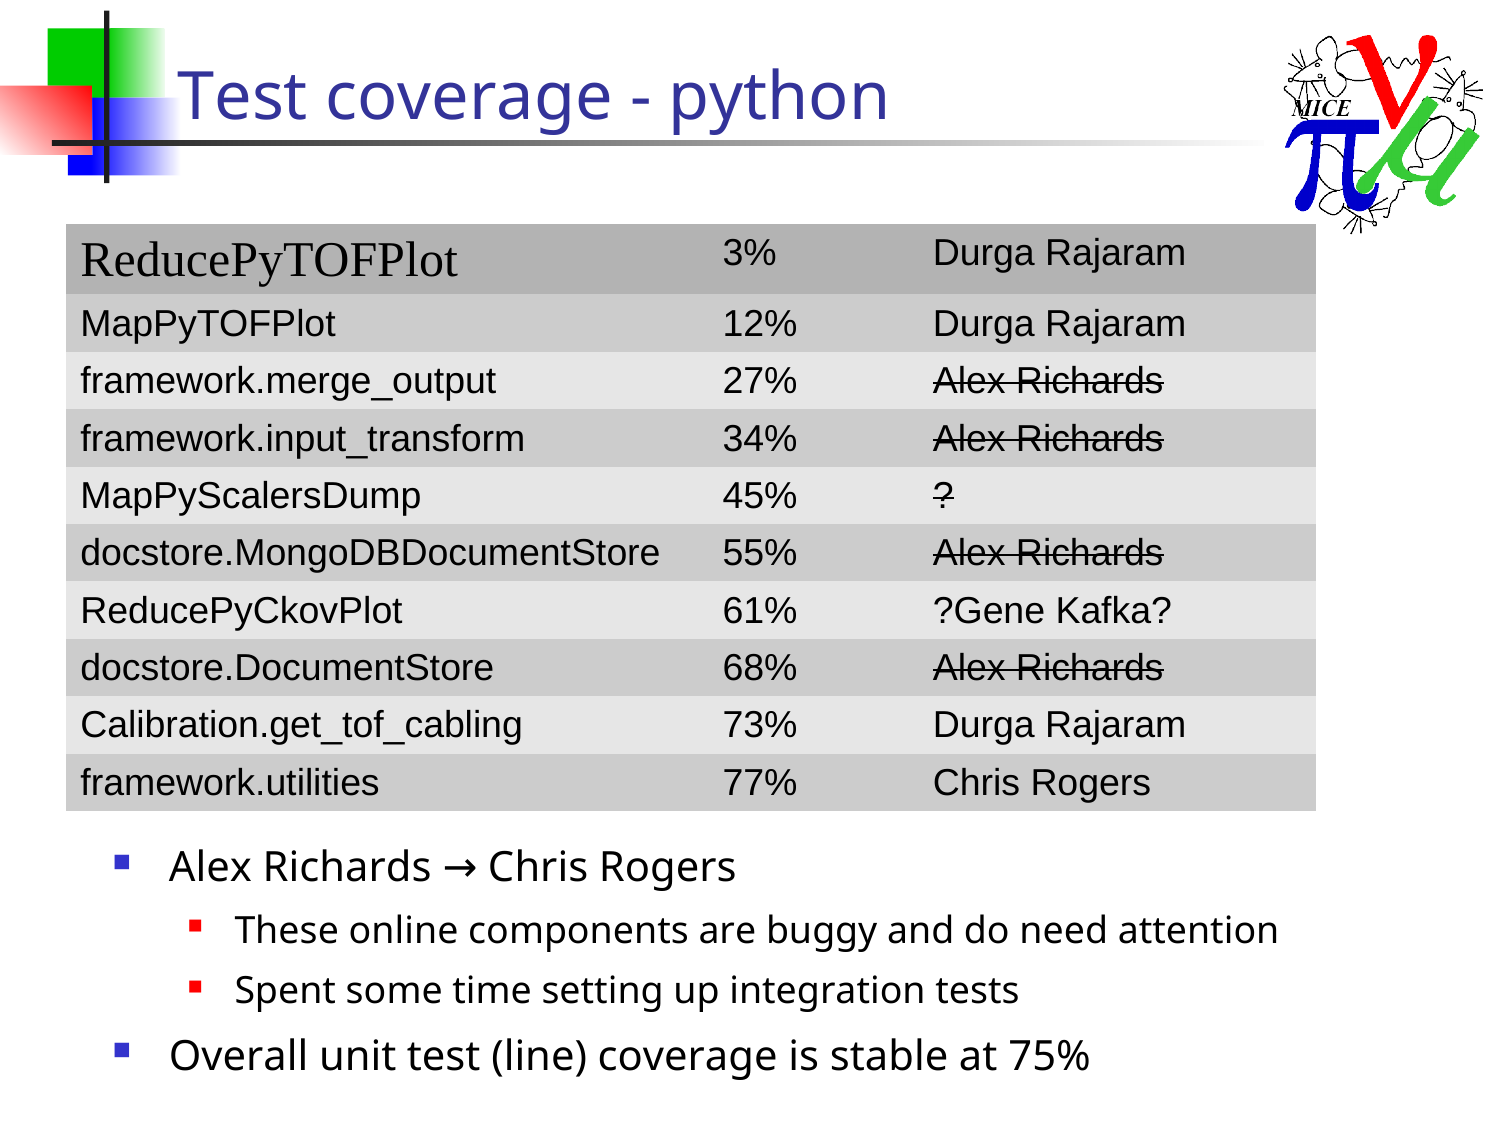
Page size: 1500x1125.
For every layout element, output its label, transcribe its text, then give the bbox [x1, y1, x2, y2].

table_cell 77% [708, 754, 918, 811]
table_cell docstore.MongoDBDocumentStore [66, 524, 708, 581]
table_cell docstore.DocumentStore [66, 639, 708, 696]
table_cell Durga Rajaram [918, 294, 1316, 352]
table_header Durga Rajaram [918, 224, 1316, 294]
table_cell 61% [708, 581, 918, 639]
table_cell framework.merge_output [66, 352, 708, 409]
table_cell Alex Richards [918, 524, 1316, 581]
picture [1264, 5, 1500, 251]
table_header ReducePyTOFPlot [66, 224, 708, 294]
list Alex Richards → Chris Rogers These online components are buggy and do need attention Spent some time setting up integration tests Overall unit test (line) coverage is stable at 75% [97, 829, 1373, 1125]
table_cell ?Gene Kafka? [918, 581, 1316, 639]
table_cell Alex Richards [918, 352, 1316, 409]
table_cell 34% [708, 409, 918, 467]
table_cell Chris Rogers [918, 754, 1316, 811]
table_cell 27% [708, 352, 918, 409]
table_cell Calibration.get_tof_cabling [66, 696, 708, 754]
table_header 3% [708, 224, 918, 294]
table_cell Alex Richards [918, 409, 1316, 467]
table_cell MapPyTOFPlot [66, 294, 708, 352]
table_cell 12% [708, 294, 918, 352]
table_cell 55% [708, 524, 918, 581]
table_cell 45% [708, 467, 918, 524]
table_cell ? [918, 467, 1316, 524]
table_cell 68% [708, 639, 918, 696]
table_cell framework.input_transform [66, 409, 708, 467]
table_cell 73% [708, 696, 918, 754]
title Test coverage - python [162, 0, 1441, 188]
table_cell framework.utilities [66, 754, 708, 811]
table_cell Durga Rajaram [918, 696, 1316, 754]
table_cell MapPyScalersDump [66, 467, 708, 524]
table_cell Alex Richards [918, 639, 1316, 696]
table_cell ReducePyCkovPlot [66, 581, 708, 639]
